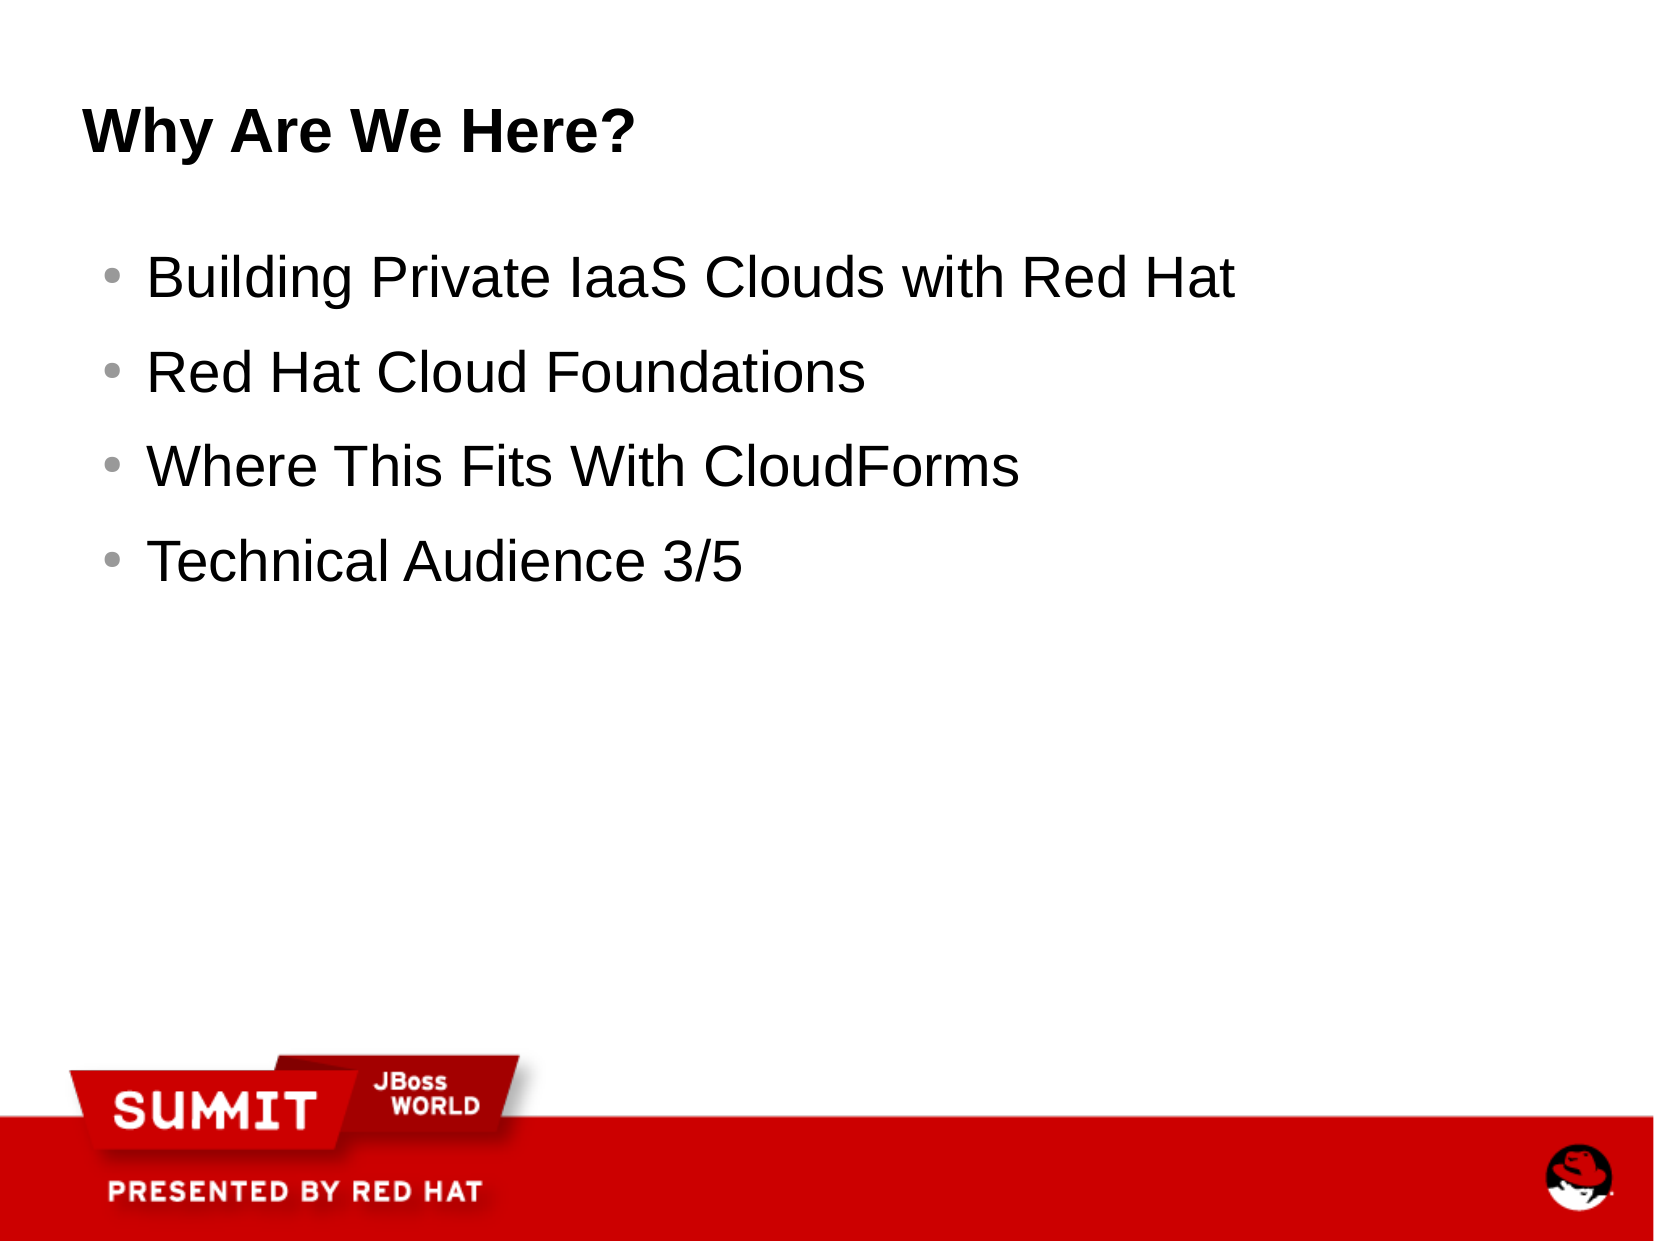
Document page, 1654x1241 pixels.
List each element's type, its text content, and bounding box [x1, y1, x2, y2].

list Building Private IaaS Clouds with Red Hat Red Hat Cloud Foundations Where This Fits With CloudForms Technical Audience 3/5 [86, 244, 1576, 1039]
picture [0, 1043, 1654, 1241]
title Why Are We Here? [82, 37, 1571, 226]
